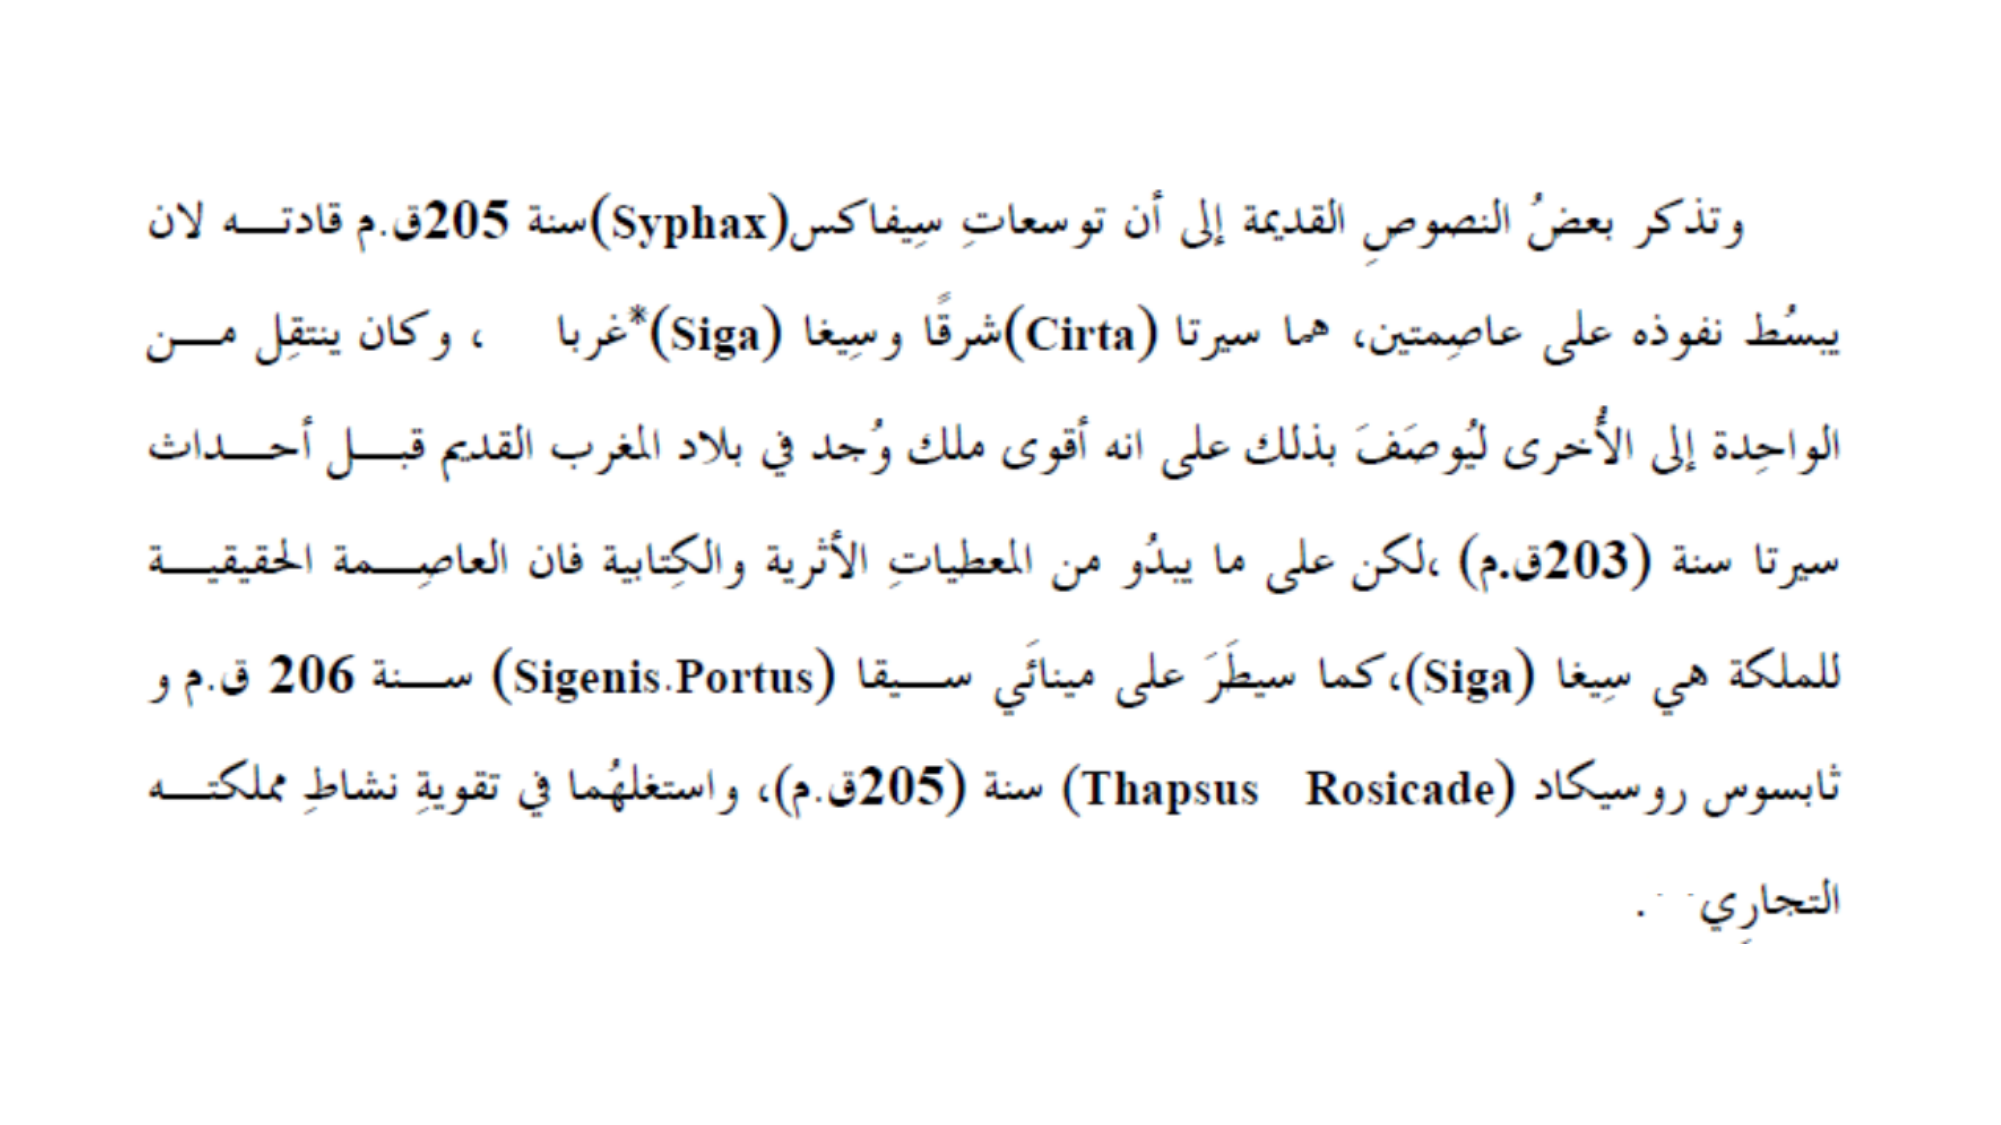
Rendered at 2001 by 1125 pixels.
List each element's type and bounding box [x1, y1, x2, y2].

picture [136, 185, 1864, 944]
